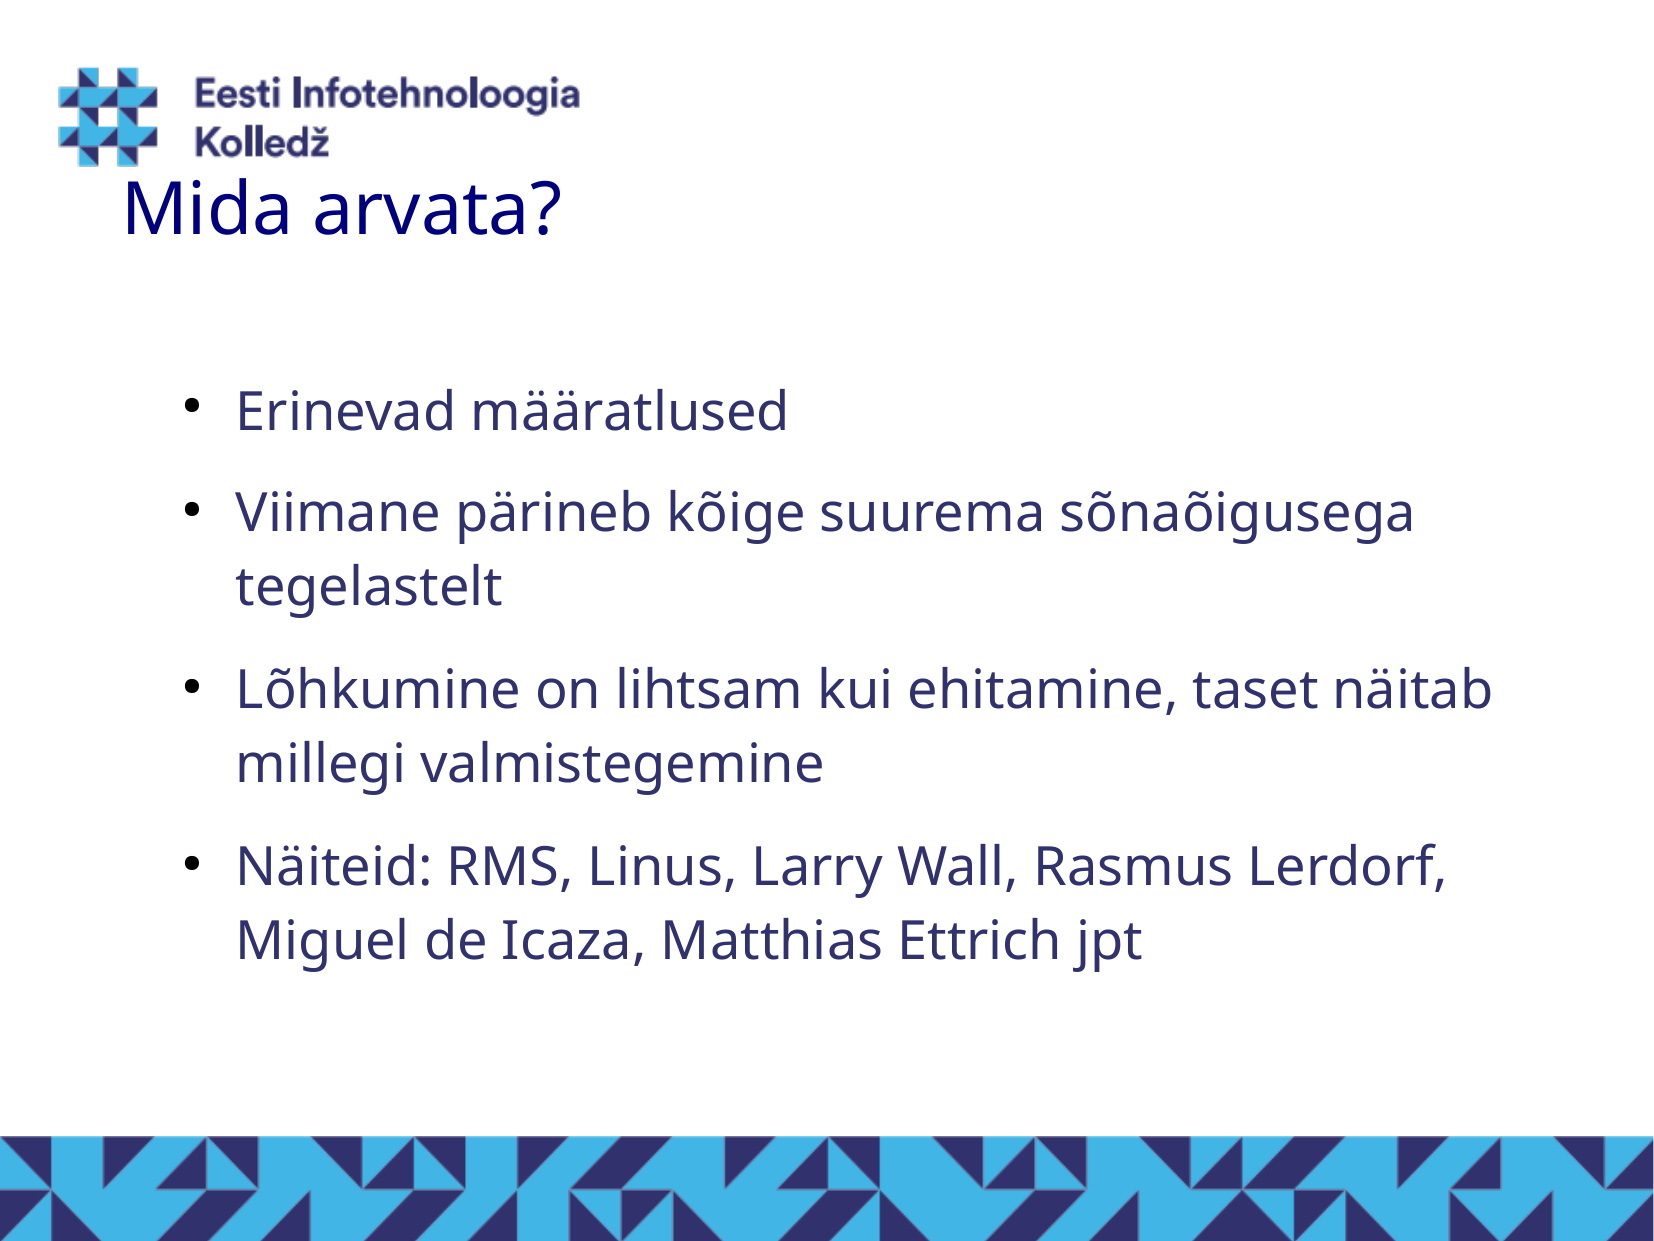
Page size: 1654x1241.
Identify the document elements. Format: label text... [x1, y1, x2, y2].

title Mida arvata? [121, 102, 1534, 310]
list Erinevad määratlused Viimane pärineb kõige suurema sõnaõigusega tegelastelt Lõhkumine on lihtsam kui ehitamine, taset näitab millegi valmistegemine Näiteid: RMS, Linus, Larry Wall, Rasmus Lerdorf, Miguel de Icaza, Matthias Ettrich jpt [164, 375, 1577, 1157]
